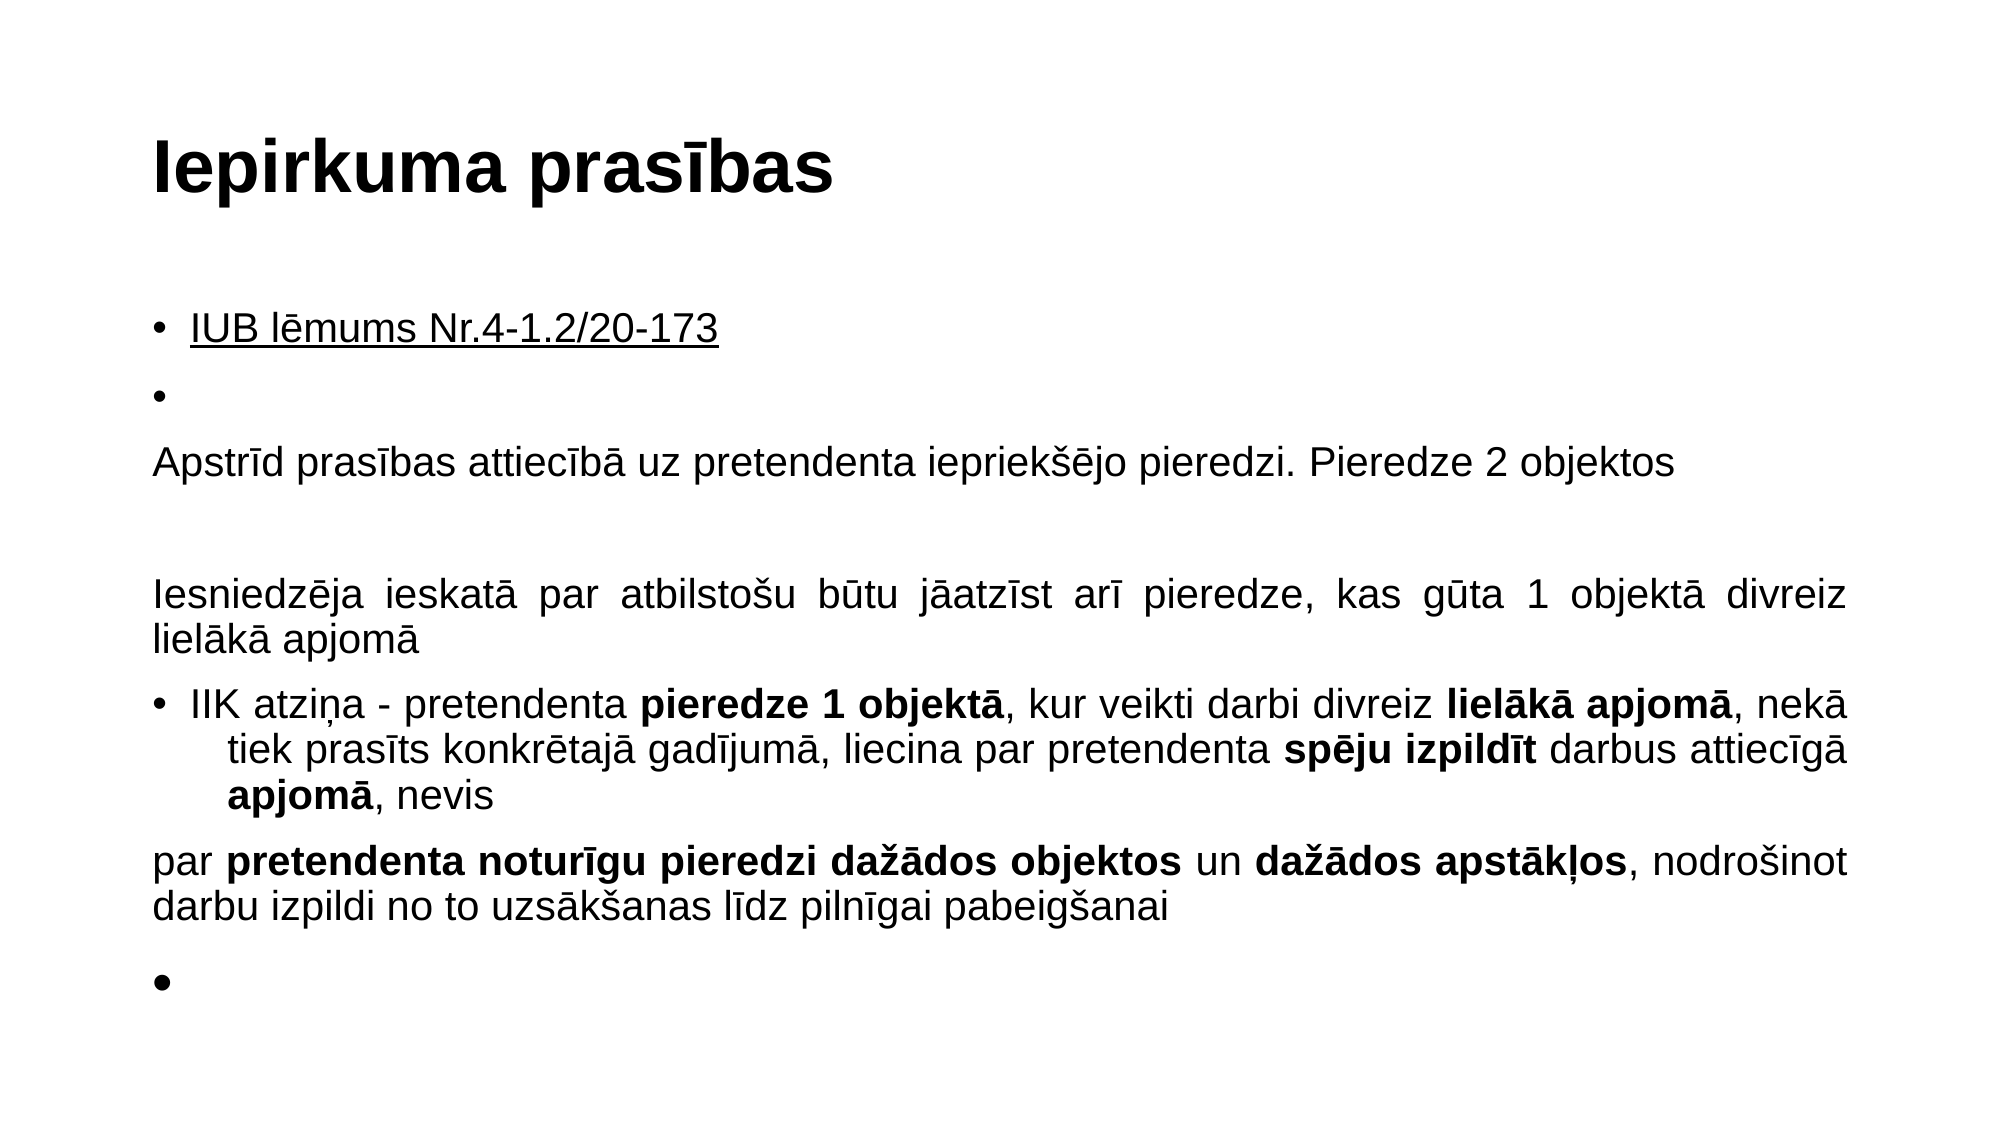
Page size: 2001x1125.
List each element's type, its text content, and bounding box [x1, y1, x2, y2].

title Iepirkuma prasības [137, 59, 1863, 278]
list IUB lēmums Nr.4-1.2/20-173 Apstrīd prasības attiecībā uz pretendenta iepriekšējo pieredzi. Pieredze 2 objektos Iesniedzēja ieskatā par atbilstošu būtu jāatzīst arī pieredze, kas gūta 1 objektā divreiz lielākā apjomā IIK atziņa - pretendenta pieredze 1 objektā, kur veikti darbi divreiz lielākā apjomā, nekā tiek prasīts konkrētajā gadījumā, liecina par pretendenta spēju izpildīt darbus attiecīgā apjomā, nevis par pretendenta noturīgu pieredzi dažādos objektos un dažādos apstākļos, nodrošinot darbu izpildi no to uzsākšanas līdz pilnīgai pabeigšanai [137, 299, 1863, 1014]
